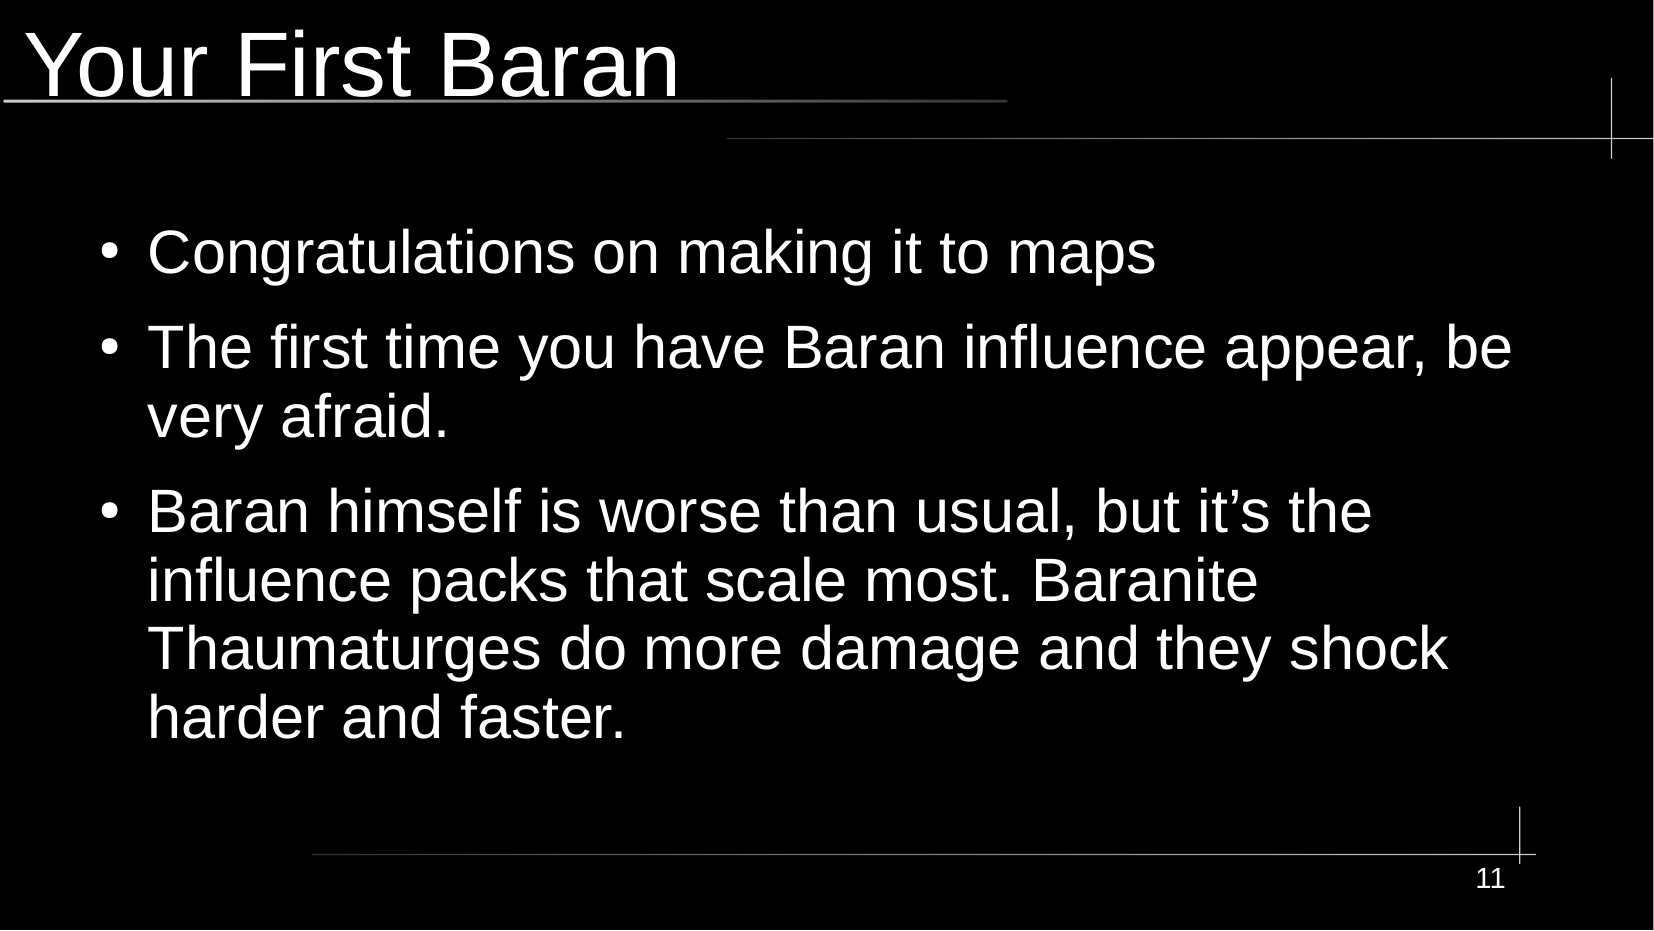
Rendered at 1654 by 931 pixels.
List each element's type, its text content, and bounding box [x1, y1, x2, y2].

title Your First Baran [23, 11, 1589, 119]
list Congratulations on making it to maps The first time you have Baran influence appear, be very afraid. Baran himself is worse than usual, but it’s the influence packs that scale most. Baranite Thaumaturges do more damage and they shock harder and faster. [82, 217, 1571, 758]
